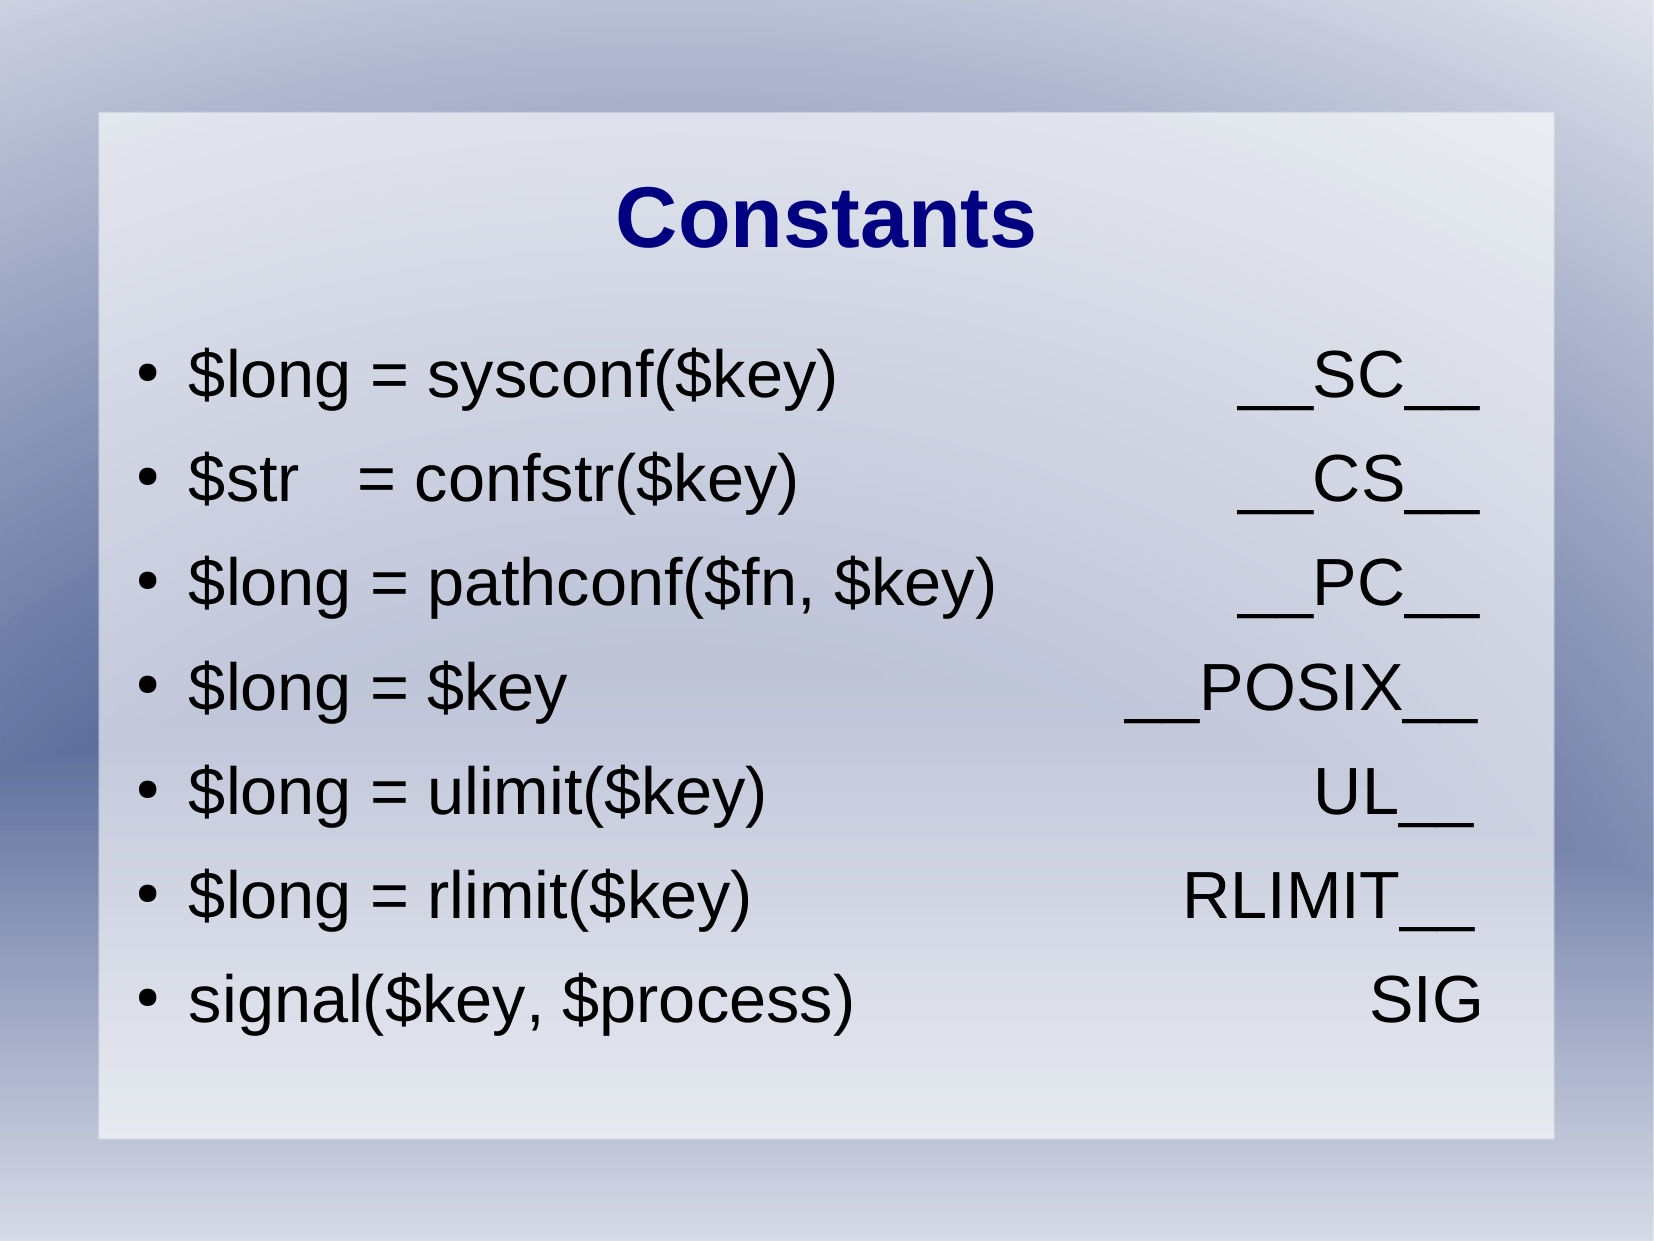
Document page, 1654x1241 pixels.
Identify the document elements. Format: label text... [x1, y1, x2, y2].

list $long = sysconf($key) __SC__ $str = confstr($key) __CS__ $long = pathconf($fn, $key) __PC__ $long = $key __POSIX__ $long = ulimit($key) UL__ $long = rlimit($key) RLIMIT__ signal($key, $process) SIG [118, 336, 1506, 1156]
title Constants [118, 114, 1536, 322]
picture [0, 0, 1654, 1241]
